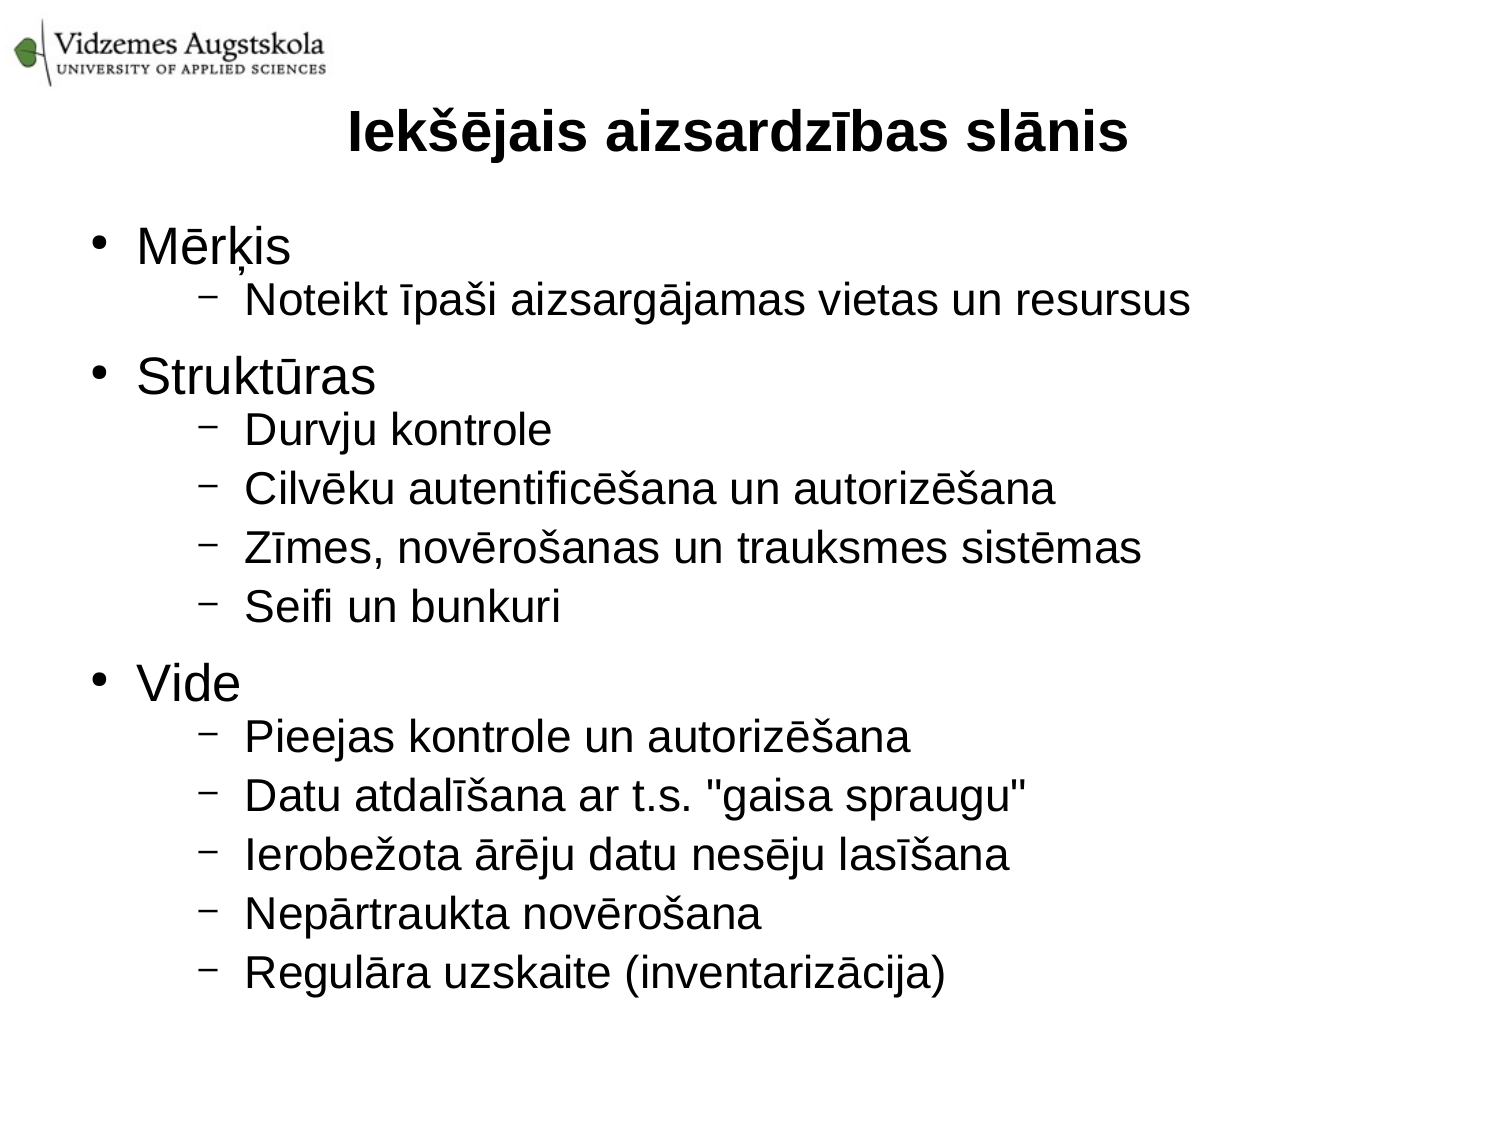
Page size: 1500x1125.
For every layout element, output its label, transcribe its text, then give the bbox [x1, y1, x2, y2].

picture [5, 2, 334, 102]
title Iekšējais aizsardzības slānis [85, 87, 1372, 177]
list Mērķis Noteikt īpaši aizsargājamas vietas un resursus Struktūras Durvju kontrole Cilvēku autentificēšana un autorizēšana Zīmes, novērošanas un trauksmes sistēmas Seifi un bunkuri Vide Pieejas kontrole un autorizēšana Datu atdalīšana ar t.s. "gaisa spraugu" Ierobežota ārēju datu nesēju lasīšana Nepārtraukta novērošana Regulāra uzskaite (inventarizācija) [74, 214, 1424, 1004]
